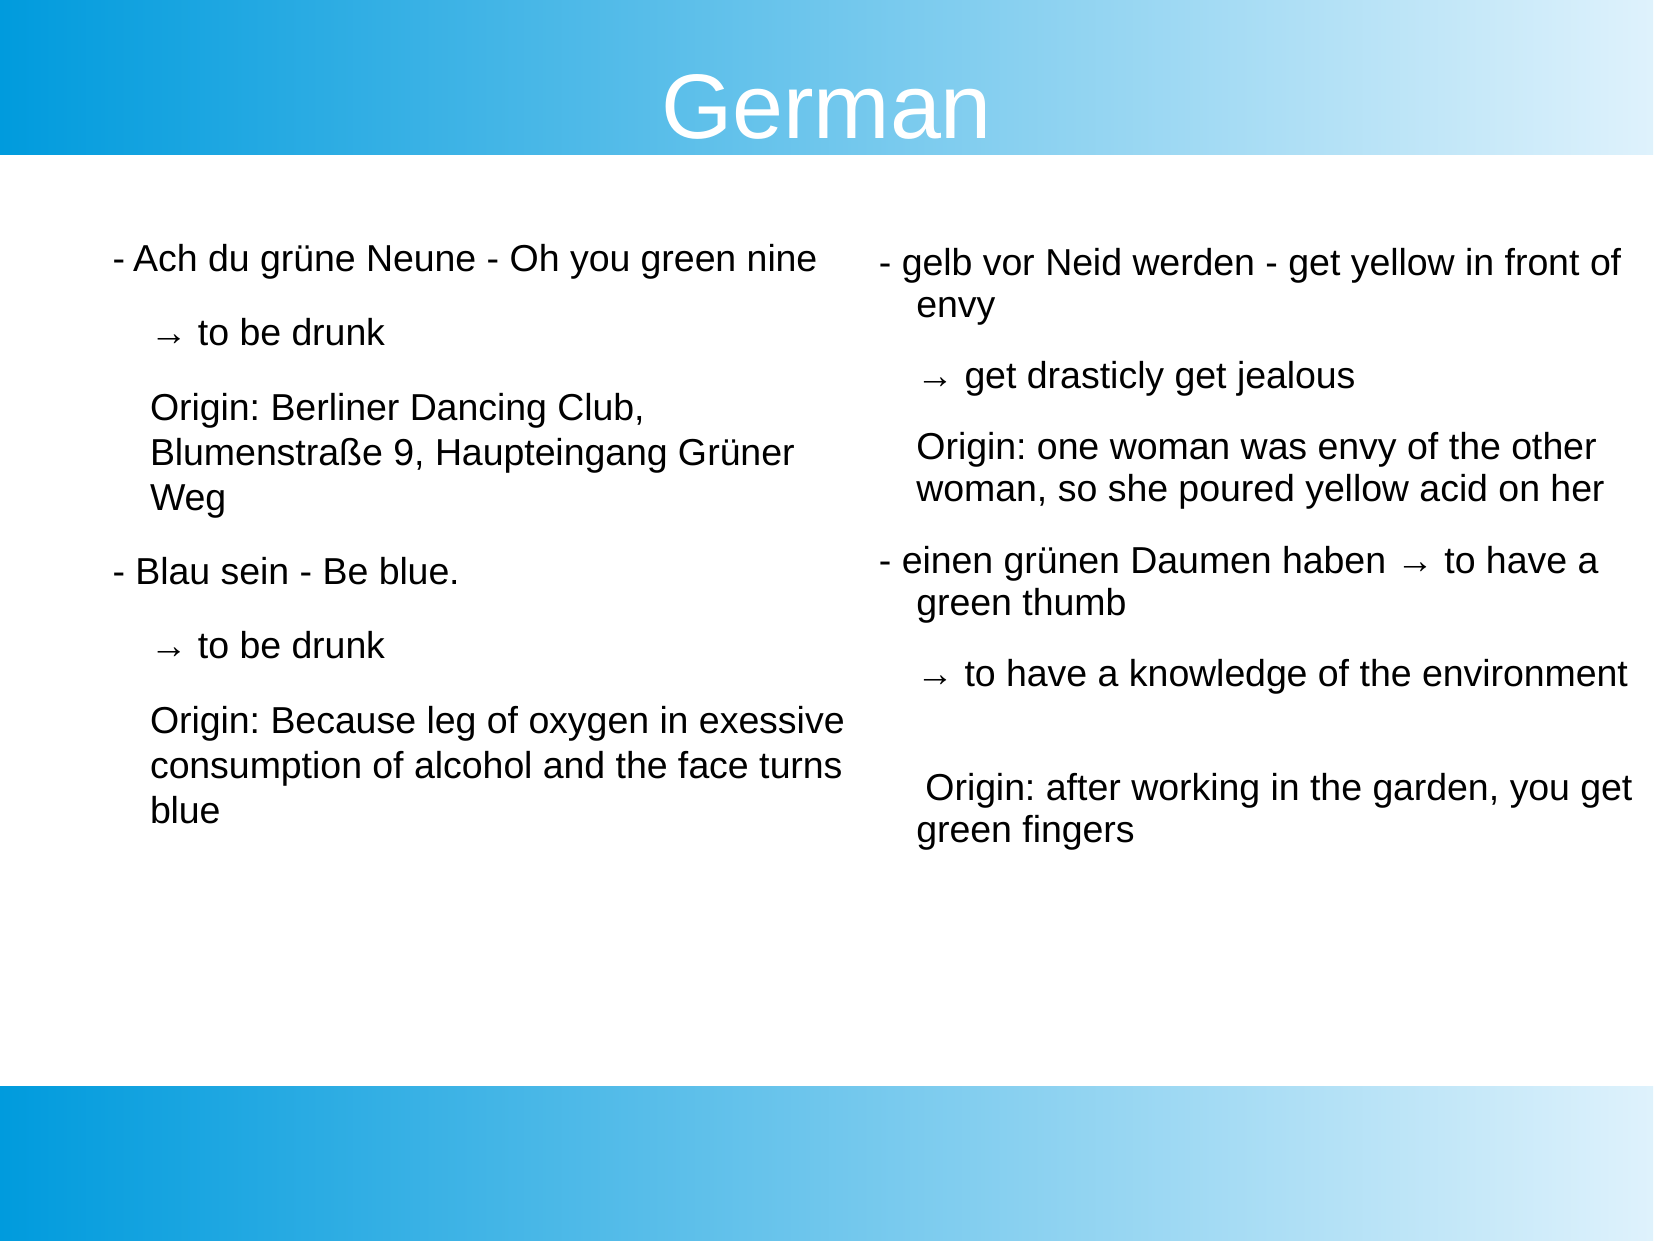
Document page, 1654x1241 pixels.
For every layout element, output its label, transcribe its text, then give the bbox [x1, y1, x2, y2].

title German [82, 49, 1571, 155]
list - Ach du grüne Neune - Oh you green nine → to be drunk Origin: Berliner Dancing Club, Blumenstraße 9, Haupteingang Grüner Weg - Blau sein - Be blue. → to be drunk Origin: Because leg of oxygen in exessive consumption of alcohol and the face turns blue [0, 233, 851, 1007]
text_box - gelb vor Neid werden - get yellow in front of envy → get drasticly get jealous Origin: one woman was envy of the other woman, so she poured yellow acid on her - einen grünen Daumen haben → to have a green thumb → to have a knowledge of the environment Origin: after working in the garden, you get green fingers [826, 233, 1654, 875]
